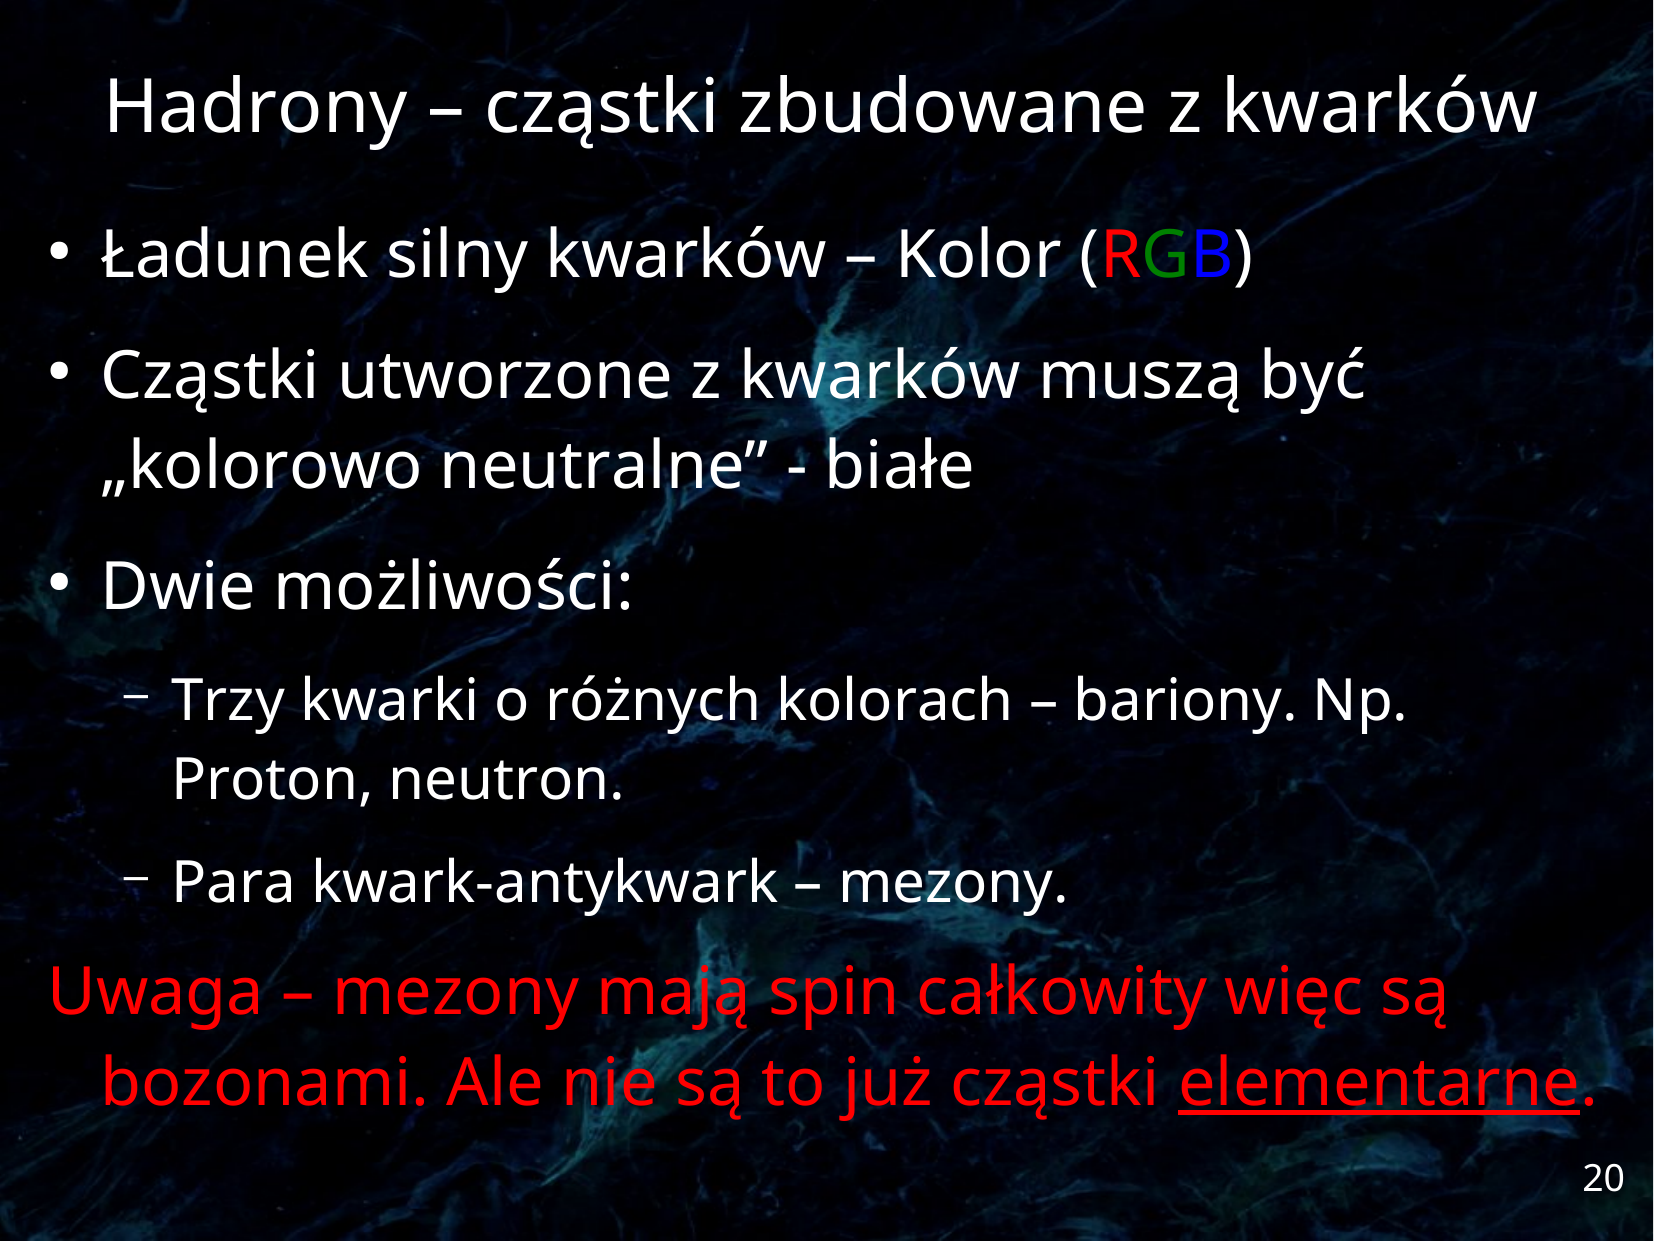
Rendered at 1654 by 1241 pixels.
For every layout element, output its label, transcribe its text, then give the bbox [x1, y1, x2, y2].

list Ładunek silny kwarków – Kolor (RGB) Cząstki utworzone z kwarków muszą być „kolorowo neutralne” - białe Dwie możliwości: Trzy kwarki o różnych kolorach – bariony. Np. Proton, neutron. Para kwark-antykwark – mezony. Uwaga – mezony mają spin całkowity więc są bozonami. Ale nie są to już cząstki elementarne. [29, 206, 1625, 1146]
picture [0, 0, 1654, 1241]
title Hadrony – cząstki zbudowane z kwarków [77, 29, 1565, 178]
